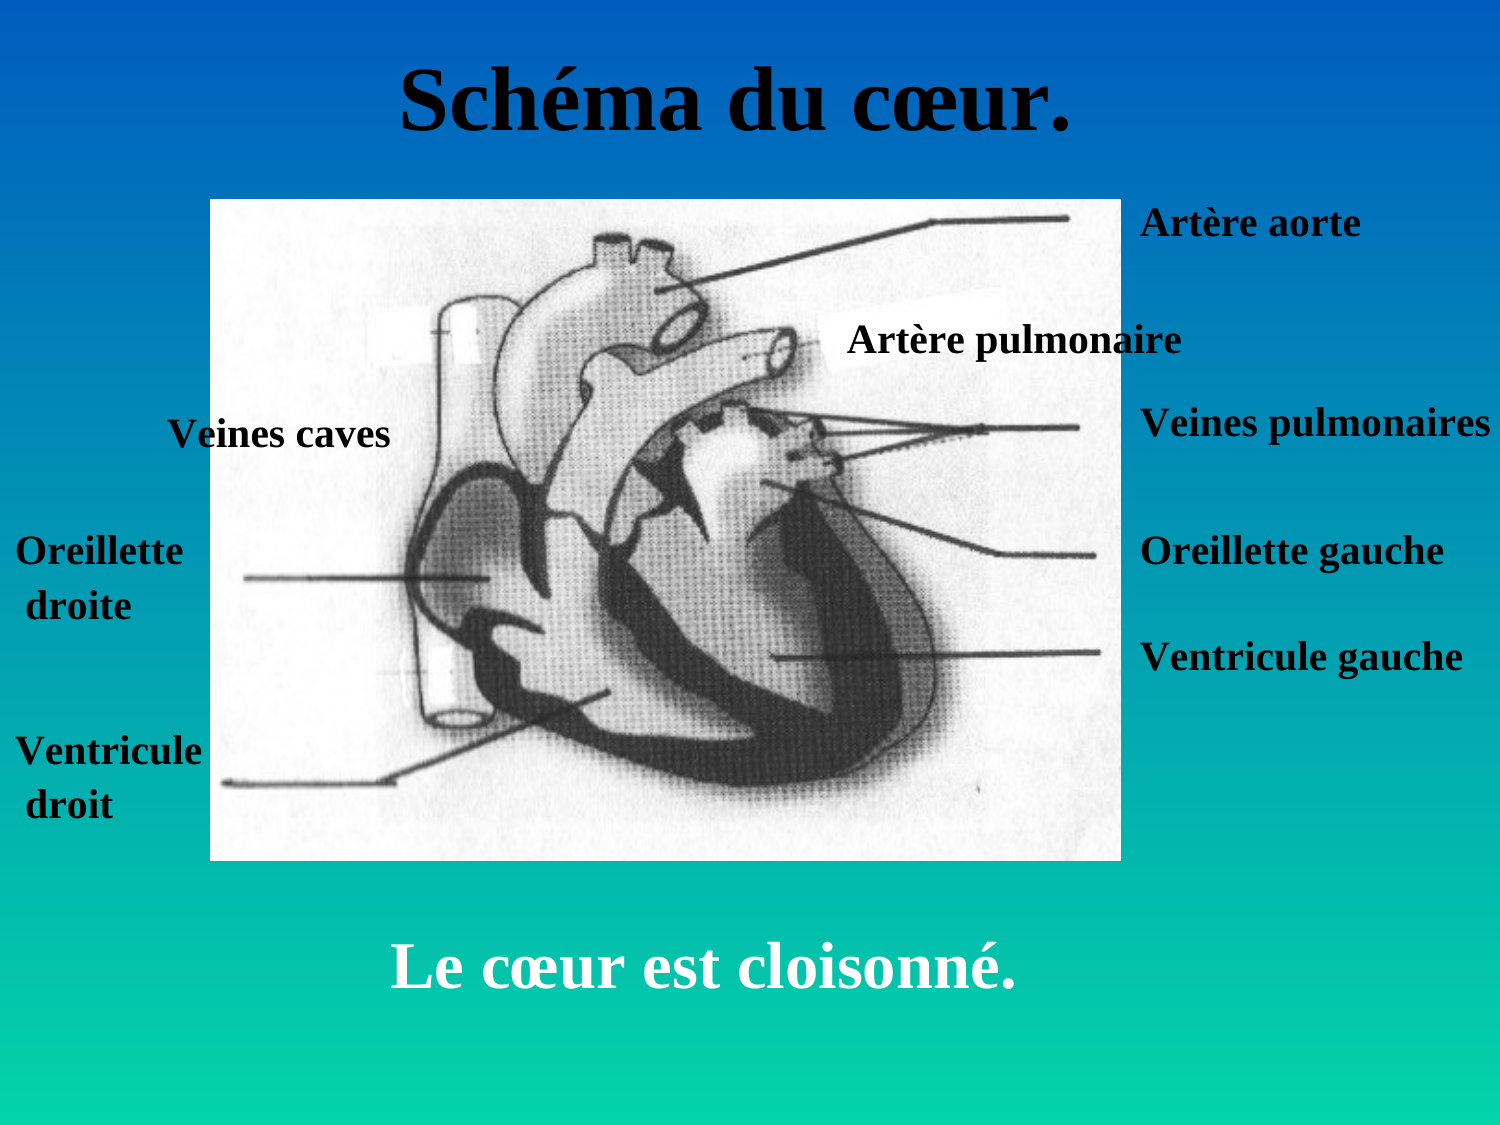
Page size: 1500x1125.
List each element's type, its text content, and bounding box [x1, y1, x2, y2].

text_box Oreillette gauche [1125, 515, 1500, 582]
text_box Artère pulmonaire [832, 304, 1266, 371]
text_box Oreillette droite [0, 515, 210, 636]
text_box Le cœur est cloisonné. [257, 913, 1168, 1010]
text_box Artère aorte [1125, 187, 1427, 253]
picture [0, 199, 1500, 861]
text_box Veines caves [152, 398, 422, 464]
text_box Ventricule droit [0, 714, 210, 835]
text_box Veines pulmonaires [1125, 386, 1500, 453]
text_box Ventricule gauche [1125, 621, 1500, 687]
text_box Schéma du cœur. [164, 0, 1308, 188]
